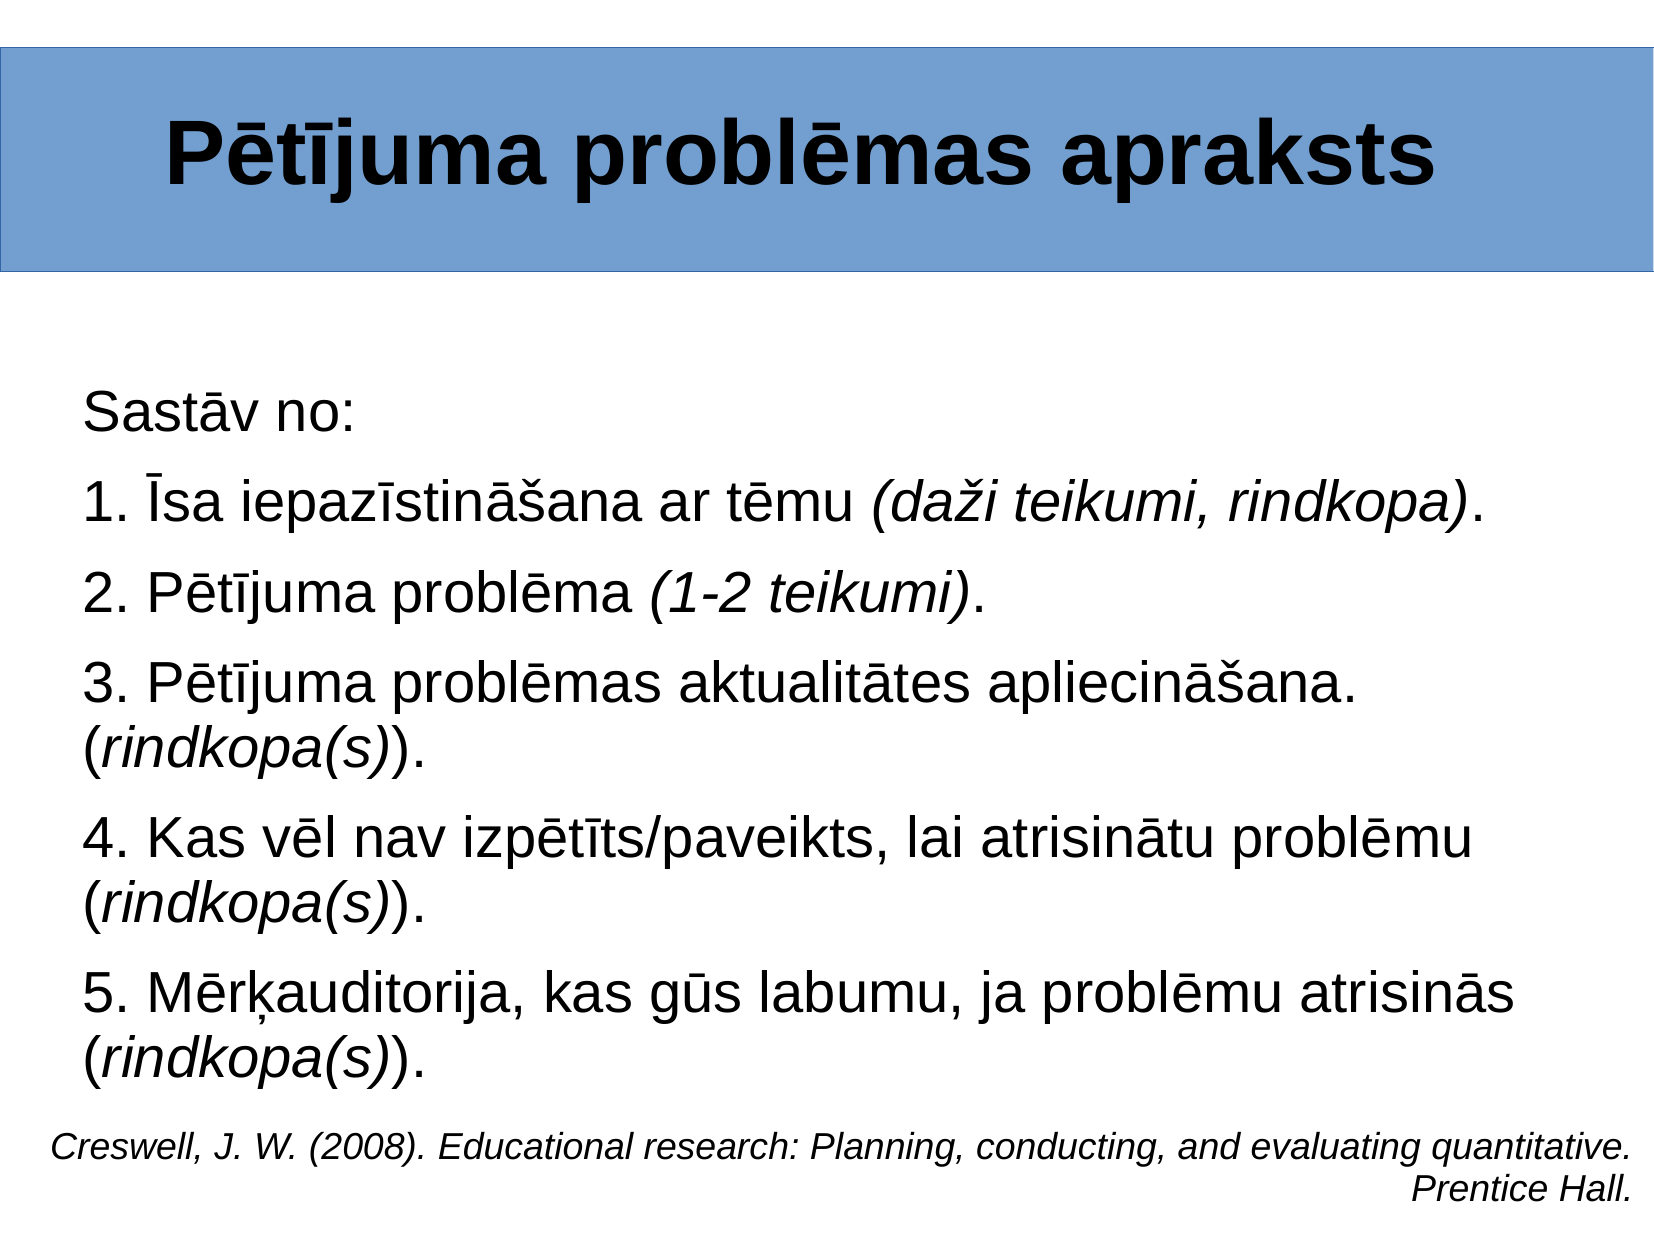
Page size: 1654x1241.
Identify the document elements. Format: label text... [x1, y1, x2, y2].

list Sastāv no: 1. Īsa iepazīstināšana ar tēmu (daži teikumi, rindkopa). 2. Pētījuma problēma (1-2 teikumi). 3. Pētījuma problēmas aktualitātes apliecināšana. (rindkopa(s)). 4. Kas vēl nav izpētīts/paveikts, lai atrisinātu problēmu (rindkopa(s)). 5. Mērķauditorija, kas gūs labumu, ja problēmu atrisinās (rindkopa(s)). [82, 378, 1619, 1099]
title Pētījuma problēmas apraksts [82, 49, 1571, 257]
text_box Creswell, J. W. (2008). Educational research: Planning, conducting, and evaluating quantitative. Prentice Hall. [35, 1117, 1649, 1217]
text_box [0, 47, 1654, 272]
